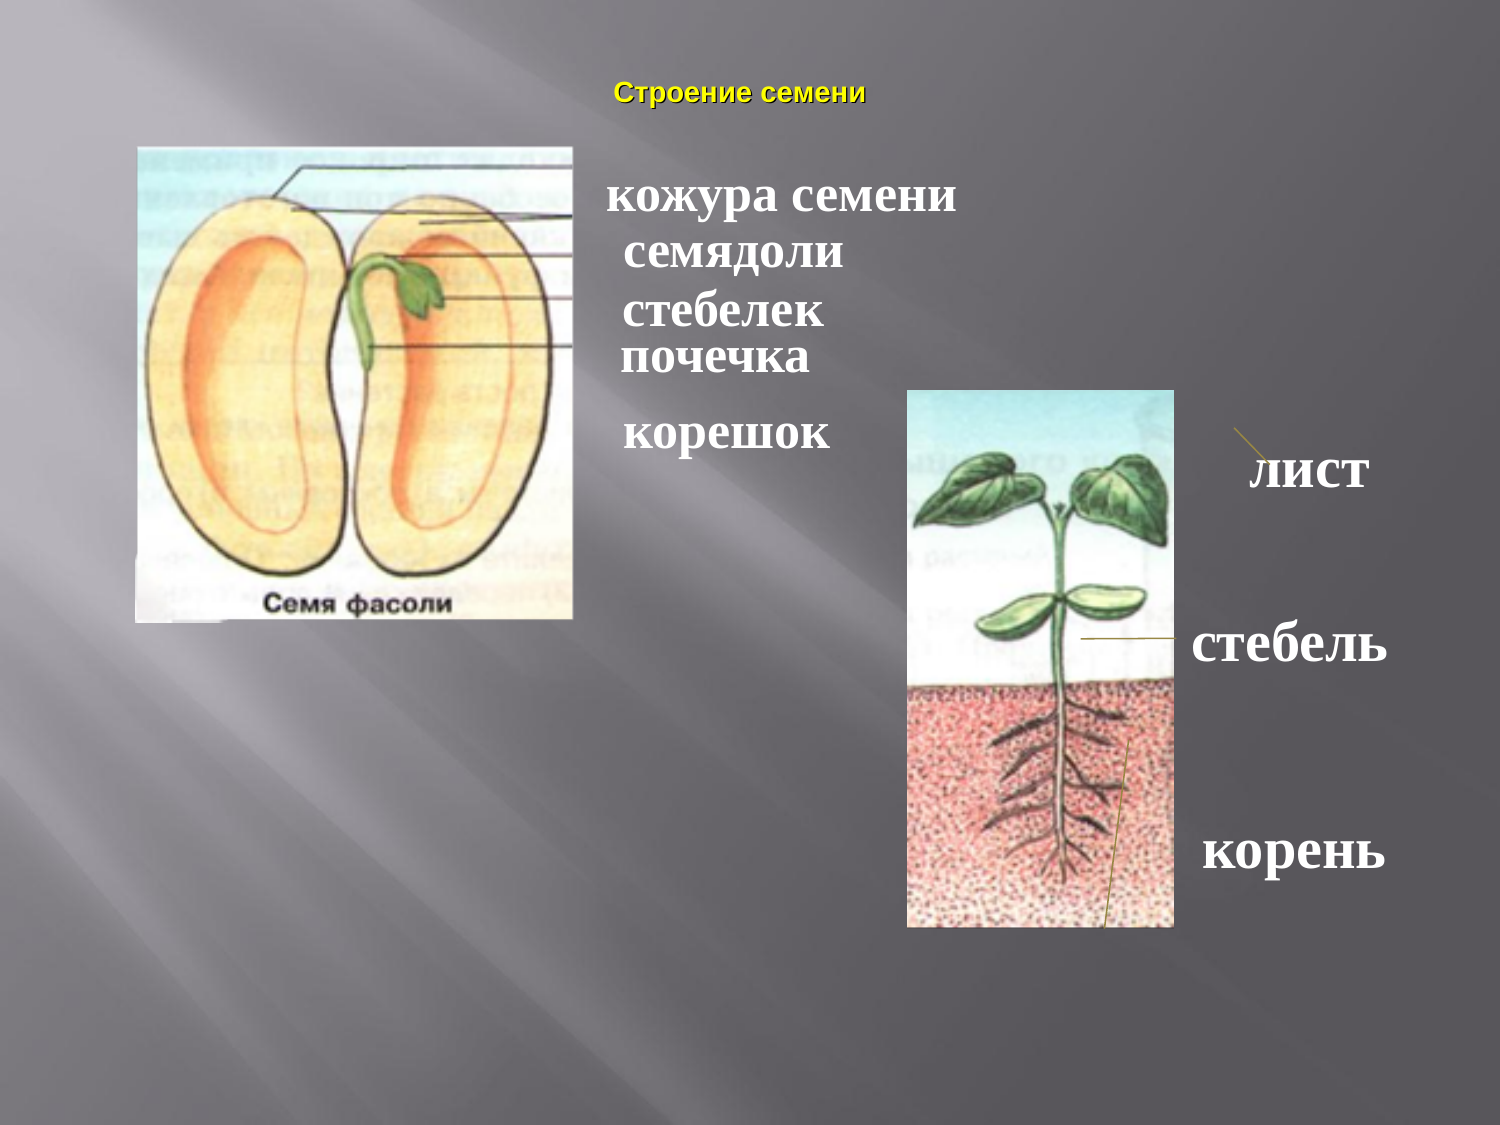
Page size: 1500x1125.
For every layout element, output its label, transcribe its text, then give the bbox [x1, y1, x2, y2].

text_box почечка [606, 313, 830, 390]
text_box стебелек [607, 267, 843, 345]
text_box лист [1234, 422, 1435, 507]
picture [135, 145, 576, 623]
title Строение семени [127, 30, 1362, 114]
text_box семядоли [792, 246, 803, 267]
text_box семядоли [768, 245, 776, 265]
text_box семядоли [685, 248, 694, 267]
text_box семядоли [608, 208, 880, 286]
text_box корешок [608, 389, 868, 467]
text_box стебель [1176, 596, 1442, 681]
text_box корень [1187, 803, 1423, 888]
text_box кожура семени [591, 152, 981, 229]
picture [907, 390, 1174, 932]
